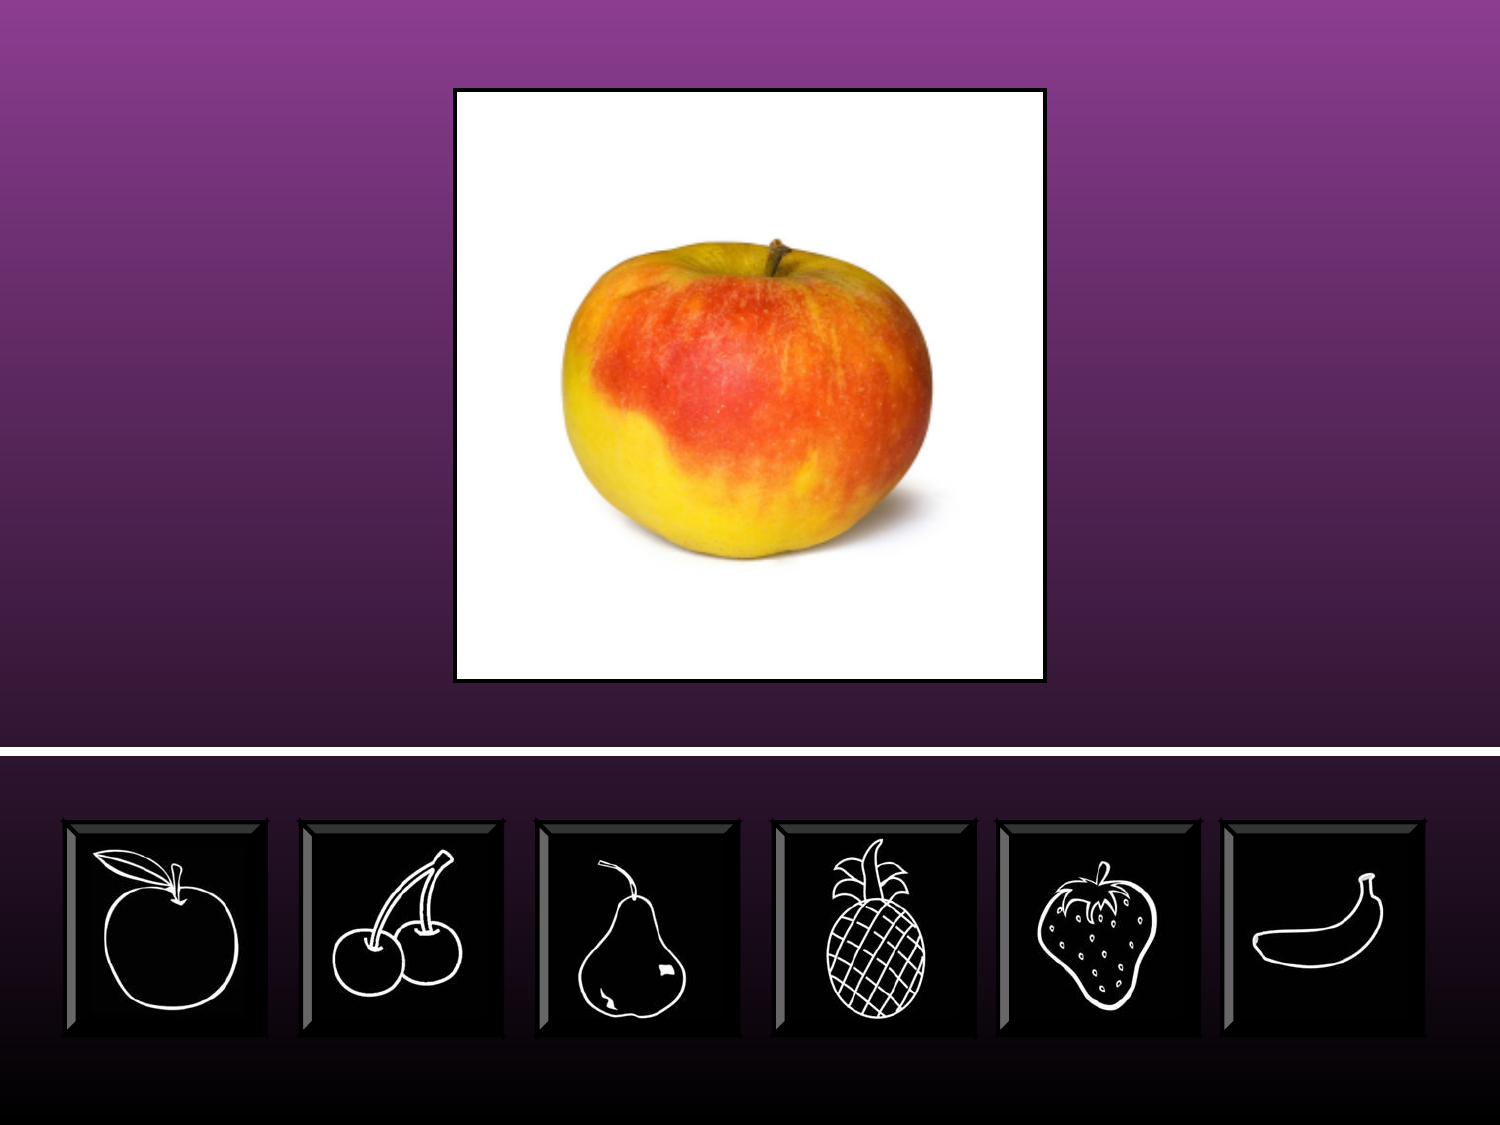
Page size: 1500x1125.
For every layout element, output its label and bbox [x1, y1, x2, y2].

text_box [454, 90, 1046, 681]
text_box [302, 822, 502, 1035]
text_box [539, 822, 739, 1035]
text_box [775, 822, 975, 1035]
text_box [1224, 822, 1424, 1035]
picture [489, 188, 1021, 604]
text_box [1000, 822, 1199, 1035]
text_box [66, 822, 266, 1035]
